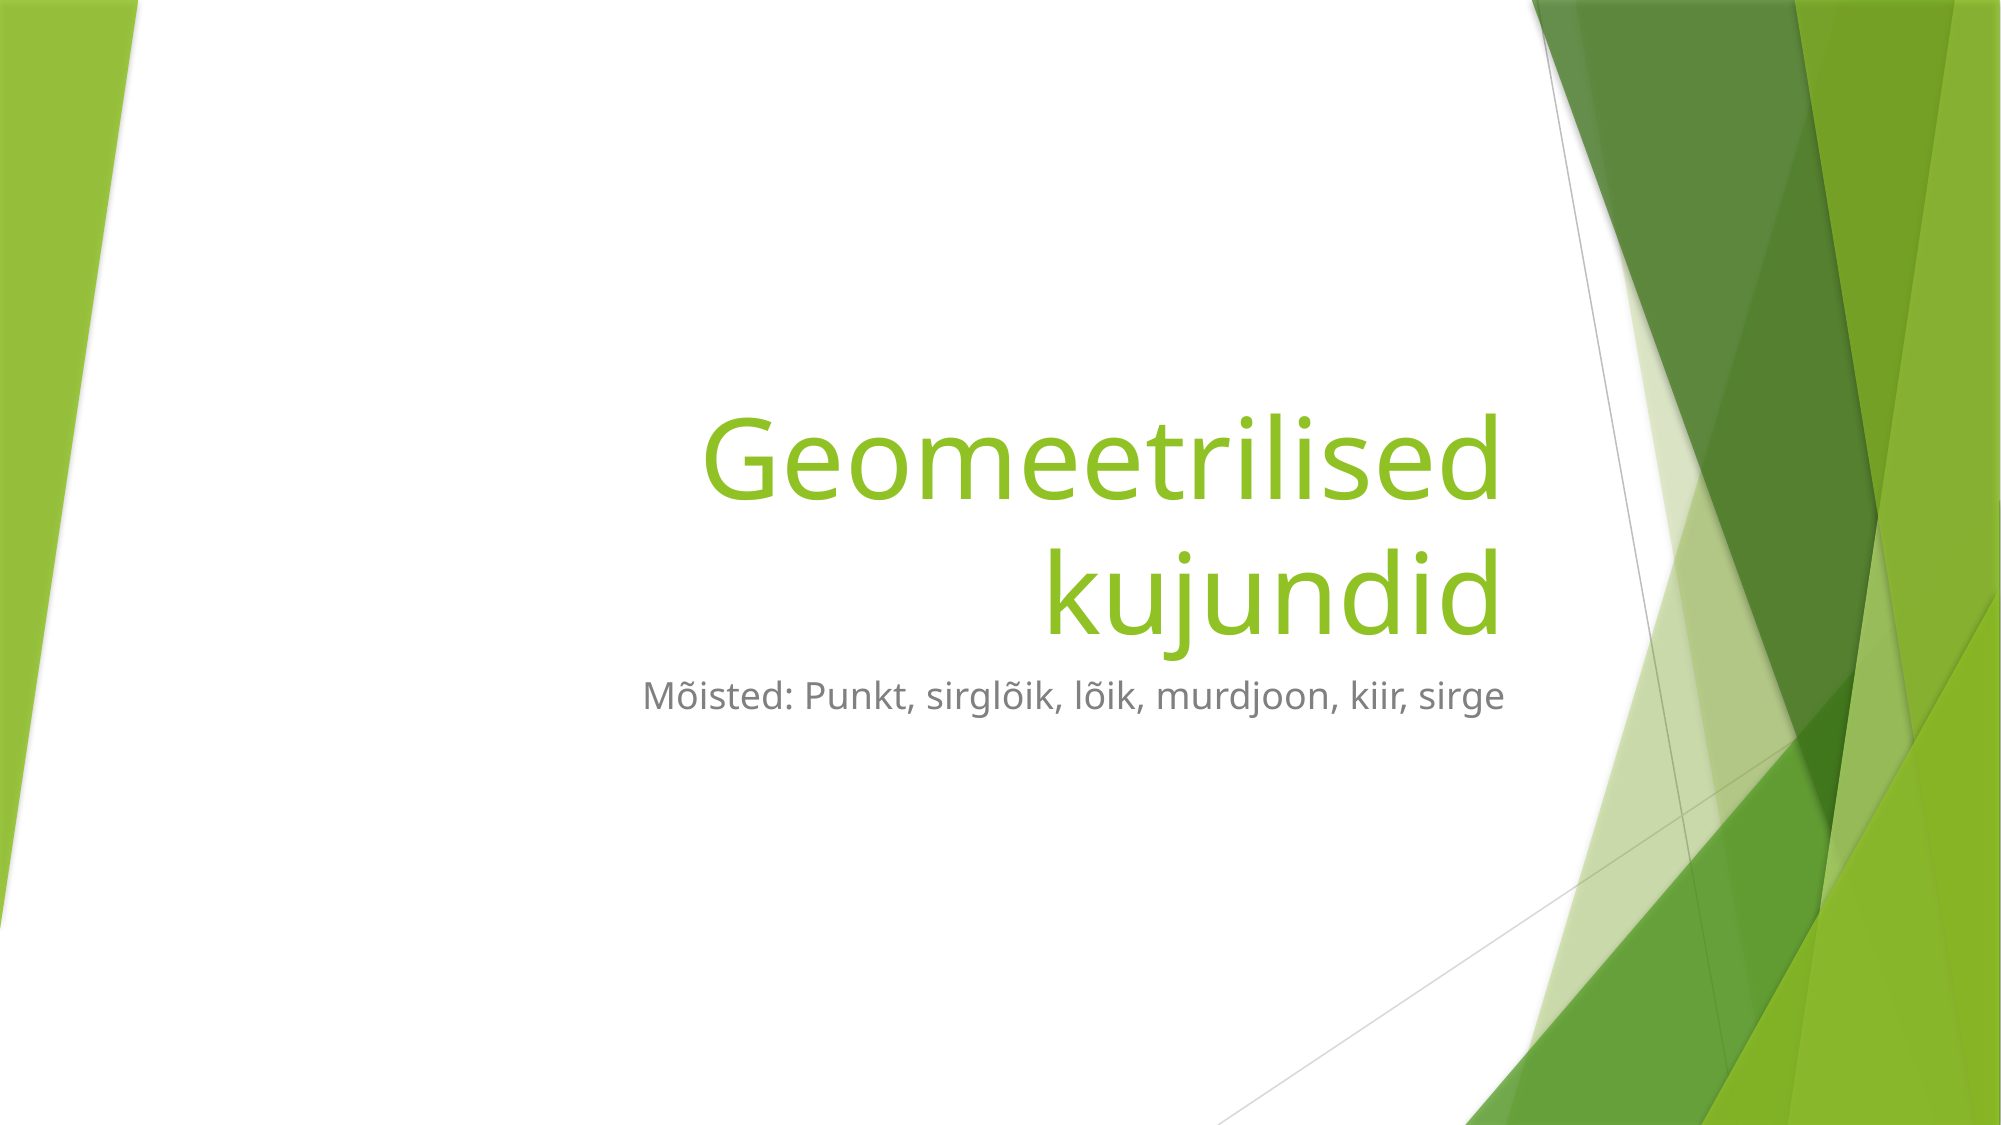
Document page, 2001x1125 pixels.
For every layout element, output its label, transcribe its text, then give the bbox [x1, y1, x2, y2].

title Geomeetrilised kujundid [247, 394, 1522, 664]
subtitle Mõisted: Punkt, sirglõik, lõik, murdjoon, kiir, sirge [247, 664, 1522, 845]
